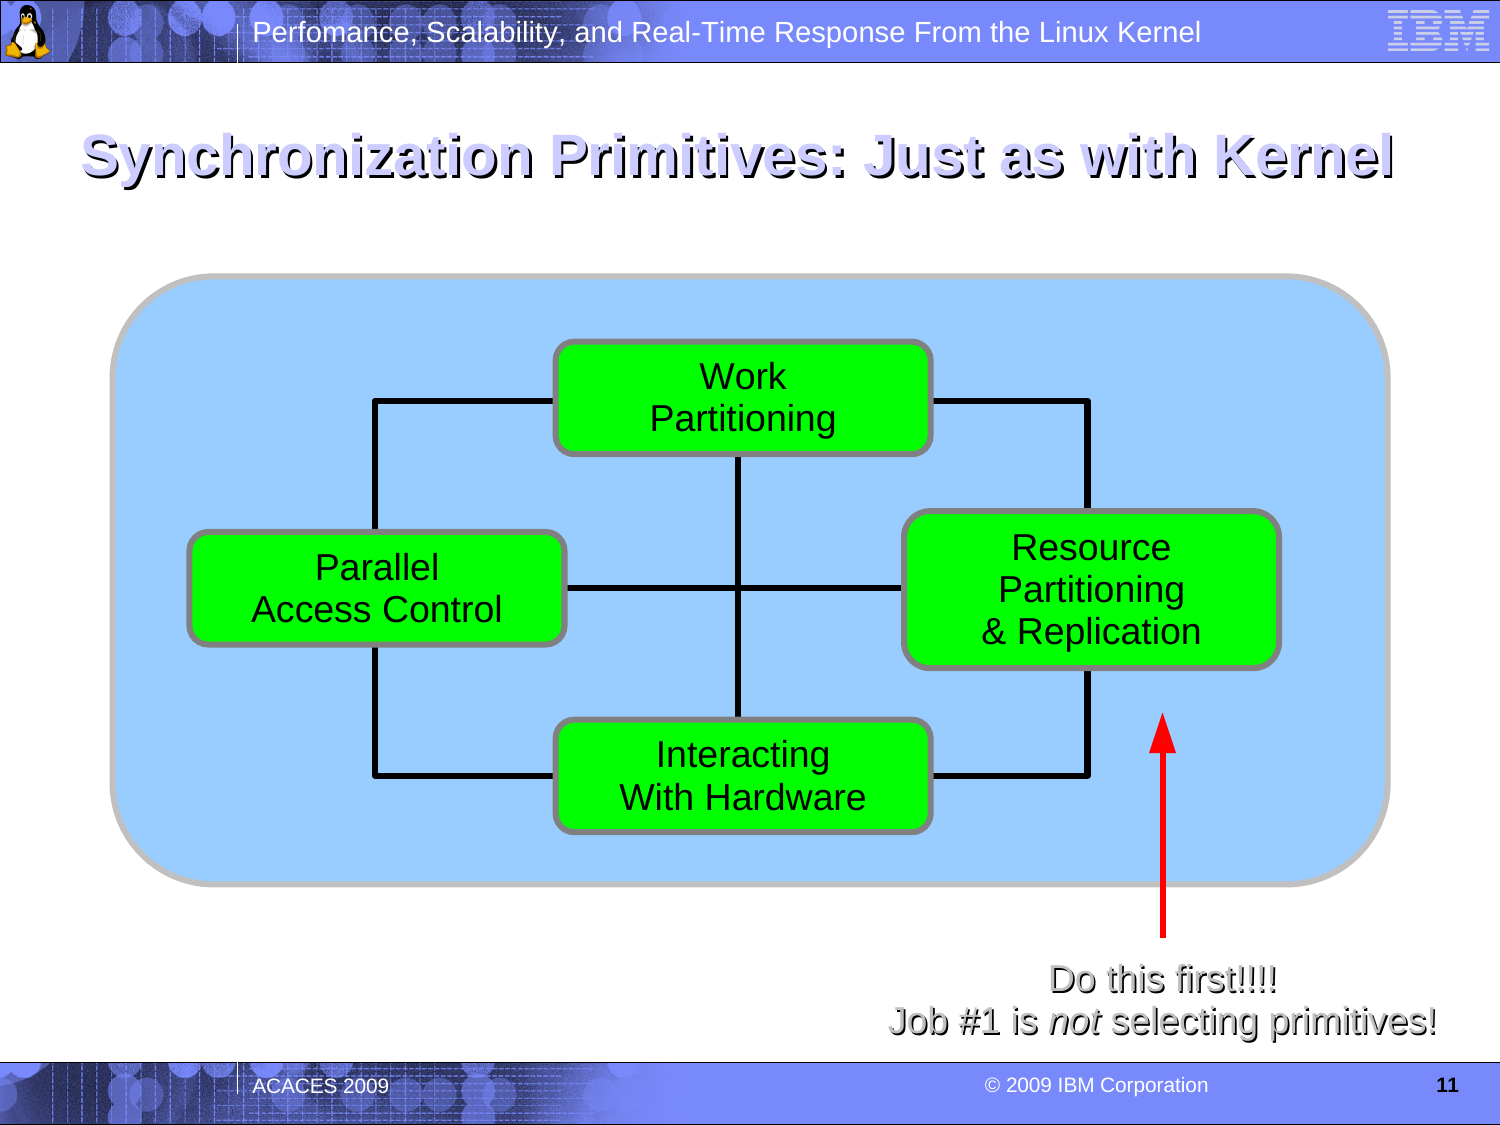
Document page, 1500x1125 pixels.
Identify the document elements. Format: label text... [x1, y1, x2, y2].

text_box [112, 276, 1388, 885]
picture [1, 1, 1500, 62]
picture [0, 1063, 1500, 1124]
title Synchronization Primitives: Just as with Kernel [79, 124, 1433, 192]
text_box Parallel Access Control [189, 531, 565, 645]
text_box Interacting With Hardware [555, 719, 931, 833]
text_box Do this first!!!! Job #1 is not selecting primitives! [873, 950, 1453, 1050]
text_box Resource Partitioning & Replication [904, 511, 1280, 669]
text_box Work Partitioning [555, 341, 931, 455]
